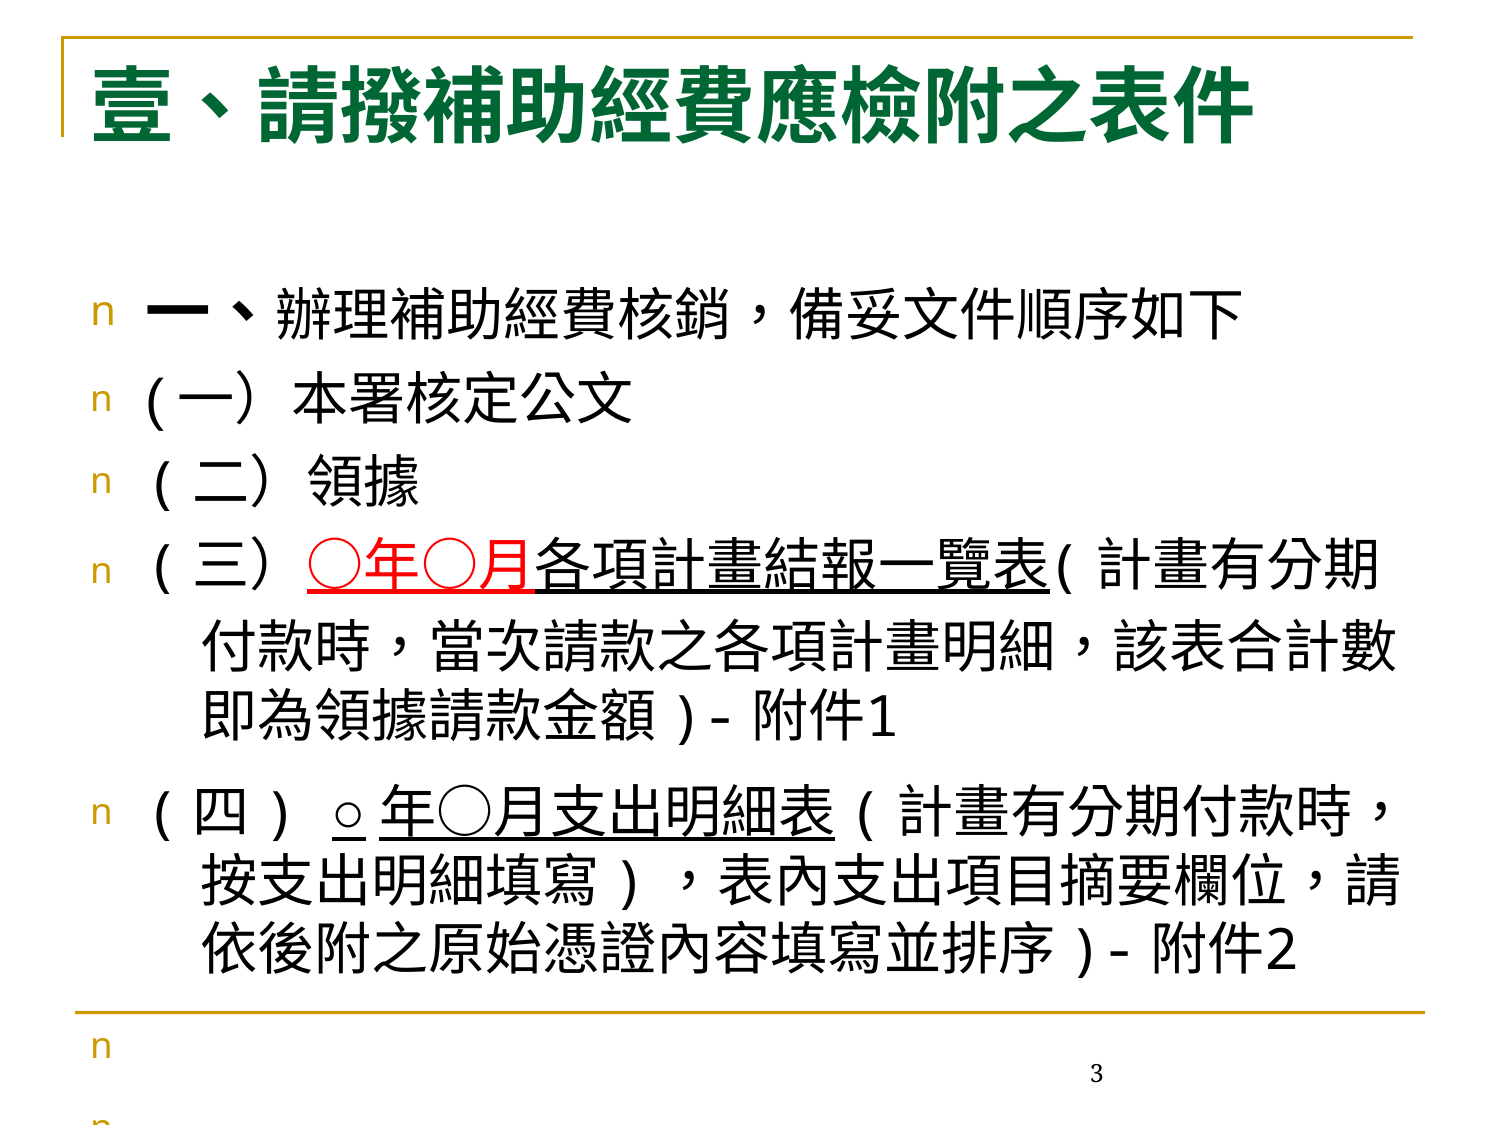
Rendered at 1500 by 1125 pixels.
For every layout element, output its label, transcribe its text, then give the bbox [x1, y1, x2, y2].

text_box [1074, 1024, 1426, 1100]
list 一、辦理補助經費核銷，備妥文件順序如下 (一）本署核定公文 (二）領據 (三）○年○月各項計畫結報一覽表(計畫有分期付款時，當次請款之各項計畫明細，該表合計數即為領據請款金額)-附件1 (四) ○年○月支出明細表(計畫有分期付款時，按支出明細填寫)，表內支出項目摘要欄位，請依後附之原始憑證內容填寫並排序)-附件2 [75, 262, 1426, 1006]
title 壹、請撥補助經費應檢附之表件 [75, 45, 1426, 233]
